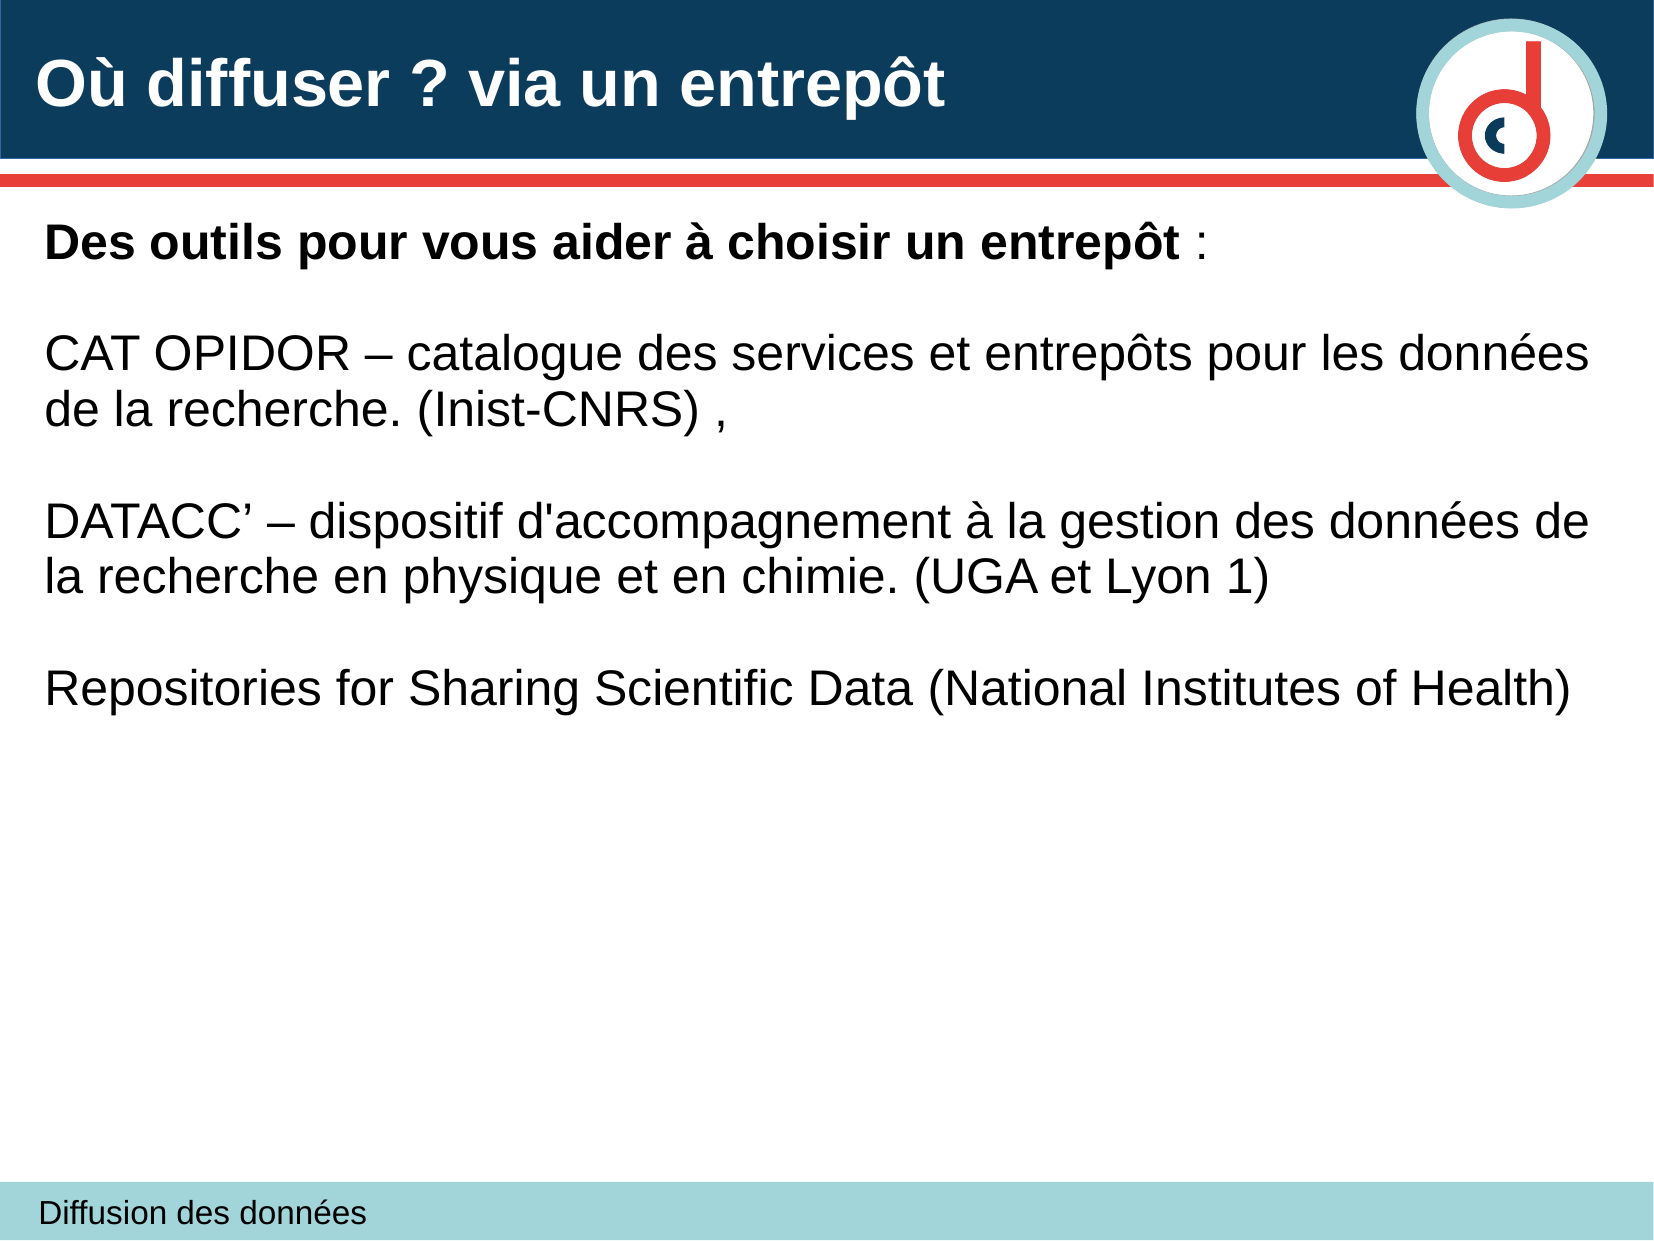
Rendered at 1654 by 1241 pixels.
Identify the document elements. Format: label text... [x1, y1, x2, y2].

text_box Des outils pour vous aider à choisir un entrepôt : CAT OPIDOR – catalogue des services et entrepôts pour les données de la recherche. (Inist-CNRS) , DATACC’ – dispositif d'accompagnement à la gestion des données de la recherche en physique et en chimie. (UGA et Lyon 1) Repositories for Sharing Scientific Data (National Institutes of Health) [29, 206, 1625, 1164]
title Où diffuser ? via un entrepôt [35, 11, 1430, 159]
text_box Diffusion des données [23, 1187, 621, 1241]
